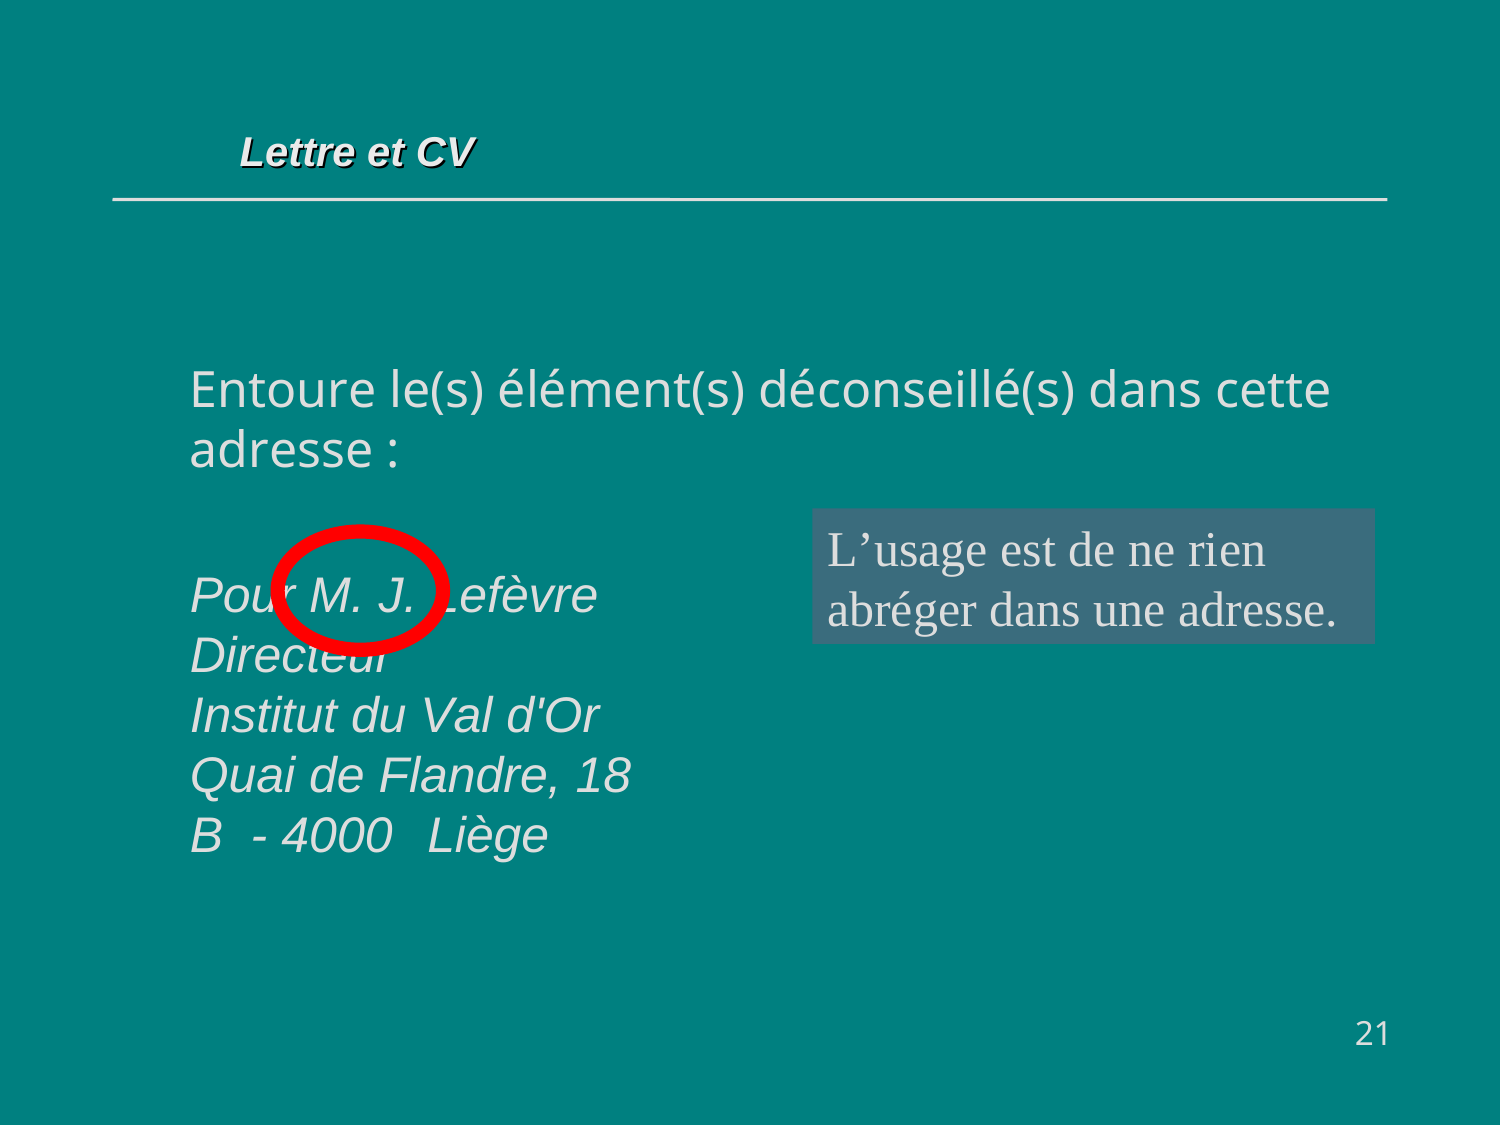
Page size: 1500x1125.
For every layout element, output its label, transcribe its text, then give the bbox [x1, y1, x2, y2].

text_box L’usage est de ne rien abréger dans une adresse. [812, 508, 1375, 644]
text_box Lettre et CV [224, 116, 490, 183]
text_box Entoure le(s) élément(s) déconseillé(s) dans cette adresse : Pour M. J. Lefèvre Directeur Institut du Val d'Or Quai de Flandre, 18 B - 4000 Liège [174, 349, 1376, 871]
